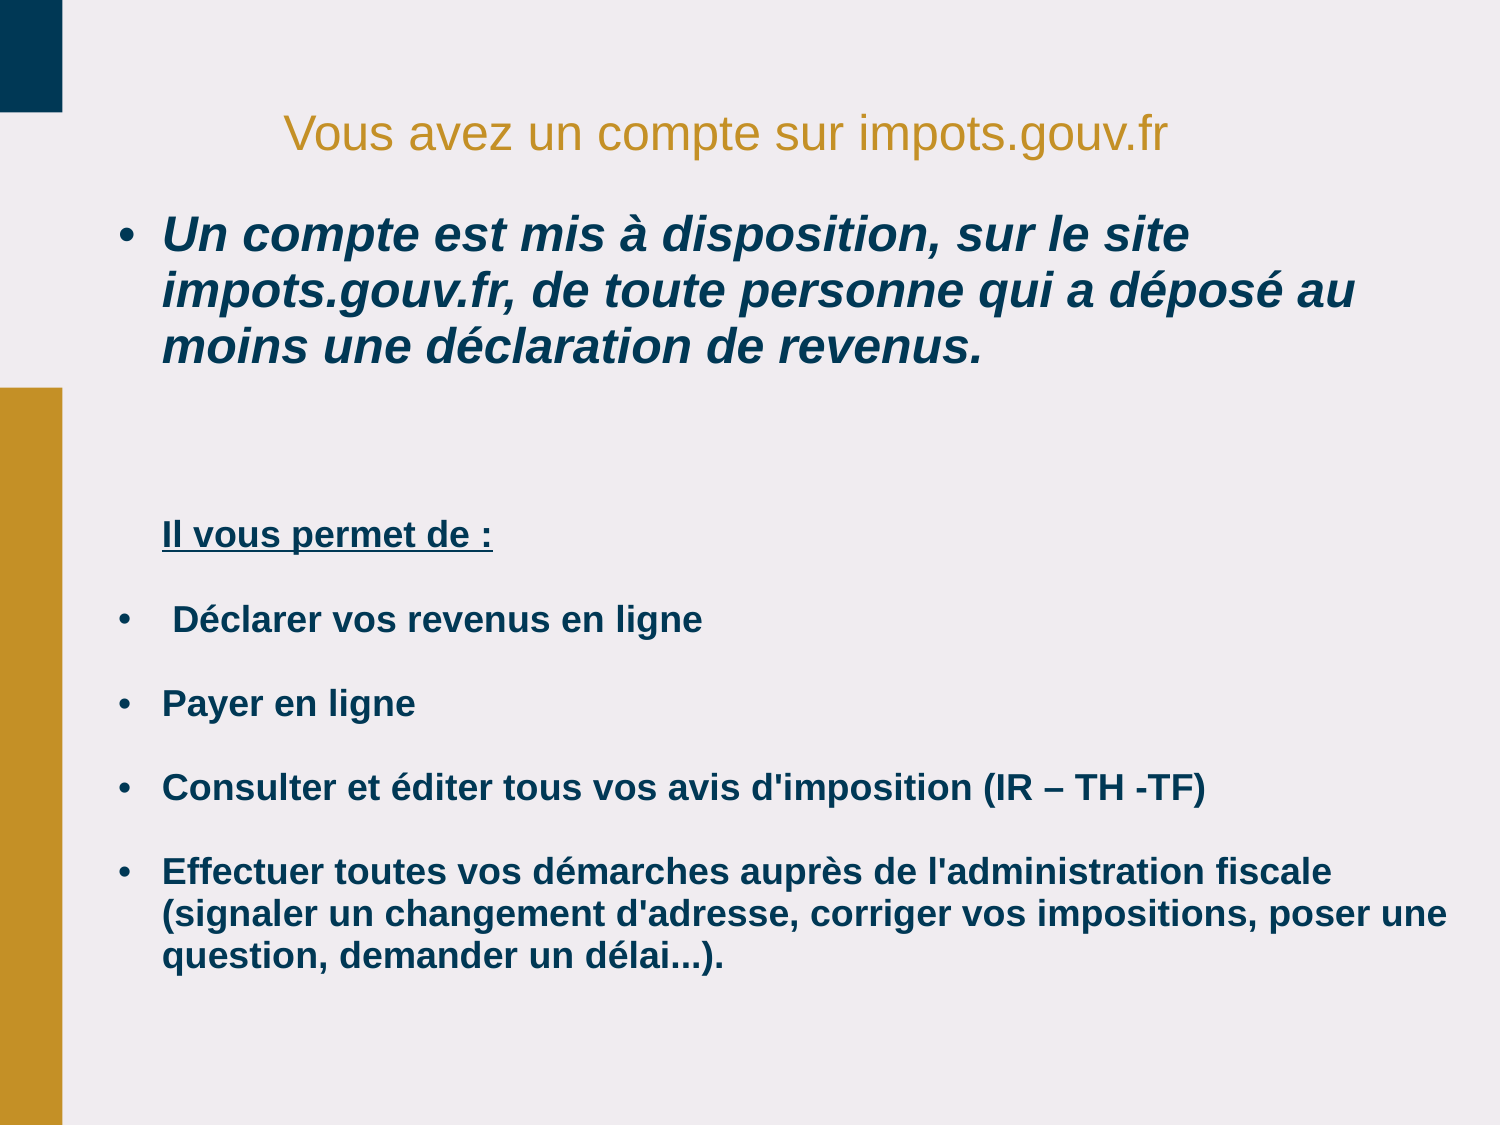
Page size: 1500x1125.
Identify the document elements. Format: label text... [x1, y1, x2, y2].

list Un compte est mis à disposition, sur le site impots.gouv.fr, de toute personne qui a déposé au moins une déclaration de revenus. Il vous permet de : Déclarer vos revenus en ligne Payer en ligne Consulter et éditer tous vos avis d'imposition (IR – TH -TF) Effectuer toutes vos démarches auprès de l'administration fiscale (signaler un changement d'adresse, corriger vos impositions, poser une question, demander un délai...). [118, 206, 1477, 1063]
title Vous avez un compte sur impots.gouv.fr [283, 79, 1440, 190]
